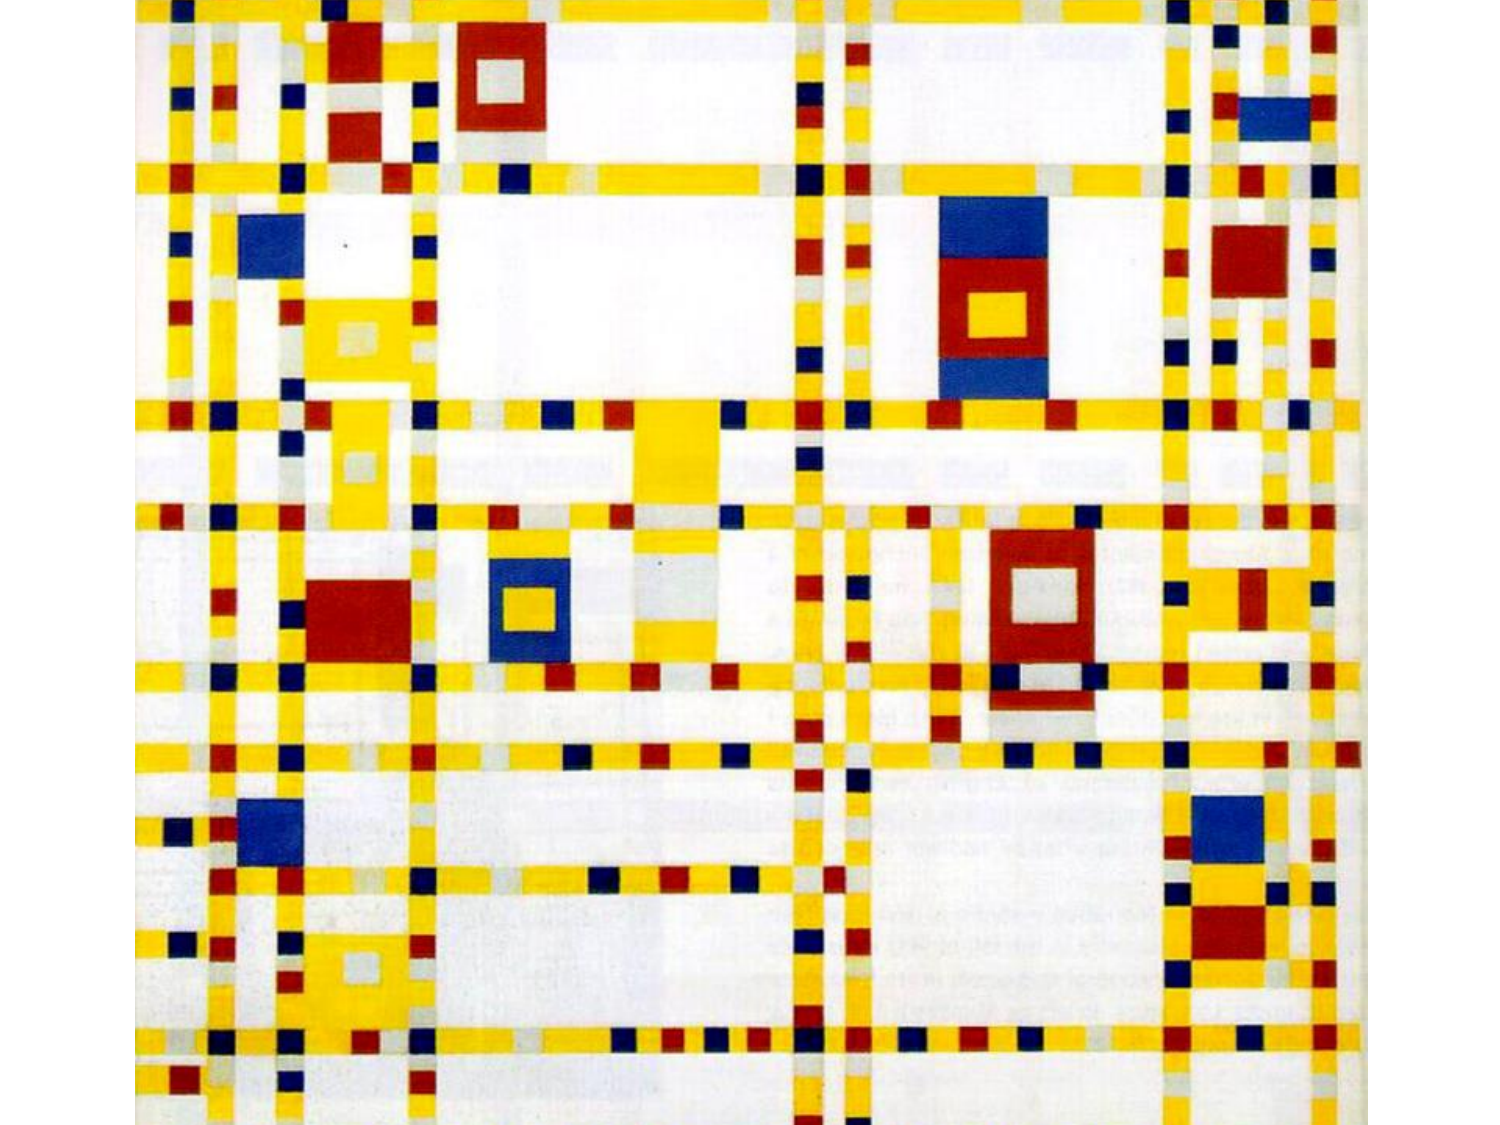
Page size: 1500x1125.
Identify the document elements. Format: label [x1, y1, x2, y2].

picture [135, 0, 1368, 1125]
